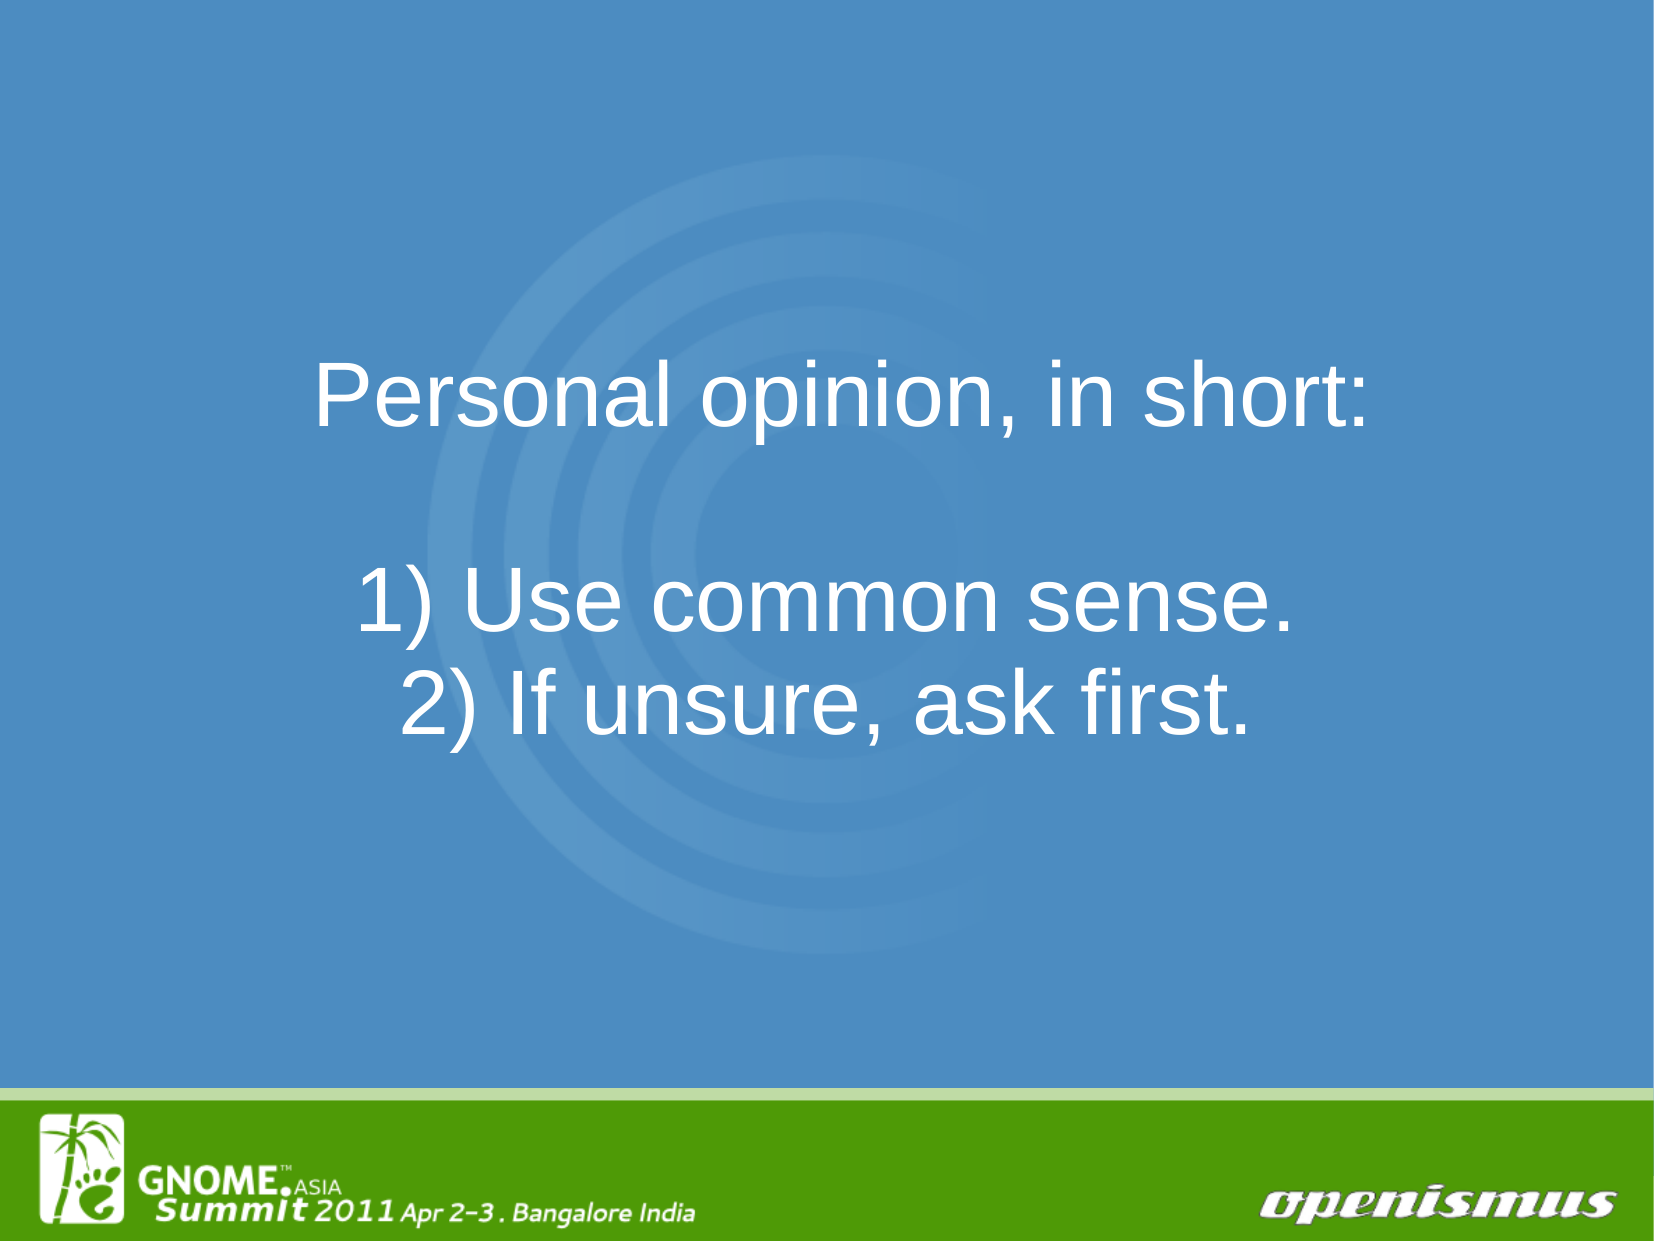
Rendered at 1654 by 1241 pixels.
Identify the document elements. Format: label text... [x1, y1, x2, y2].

picture [0, 0, 1654, 1241]
title Personal opinion, in short: 1) Use common sense. 2) If unsure, ask first. [82, 343, 1571, 754]
